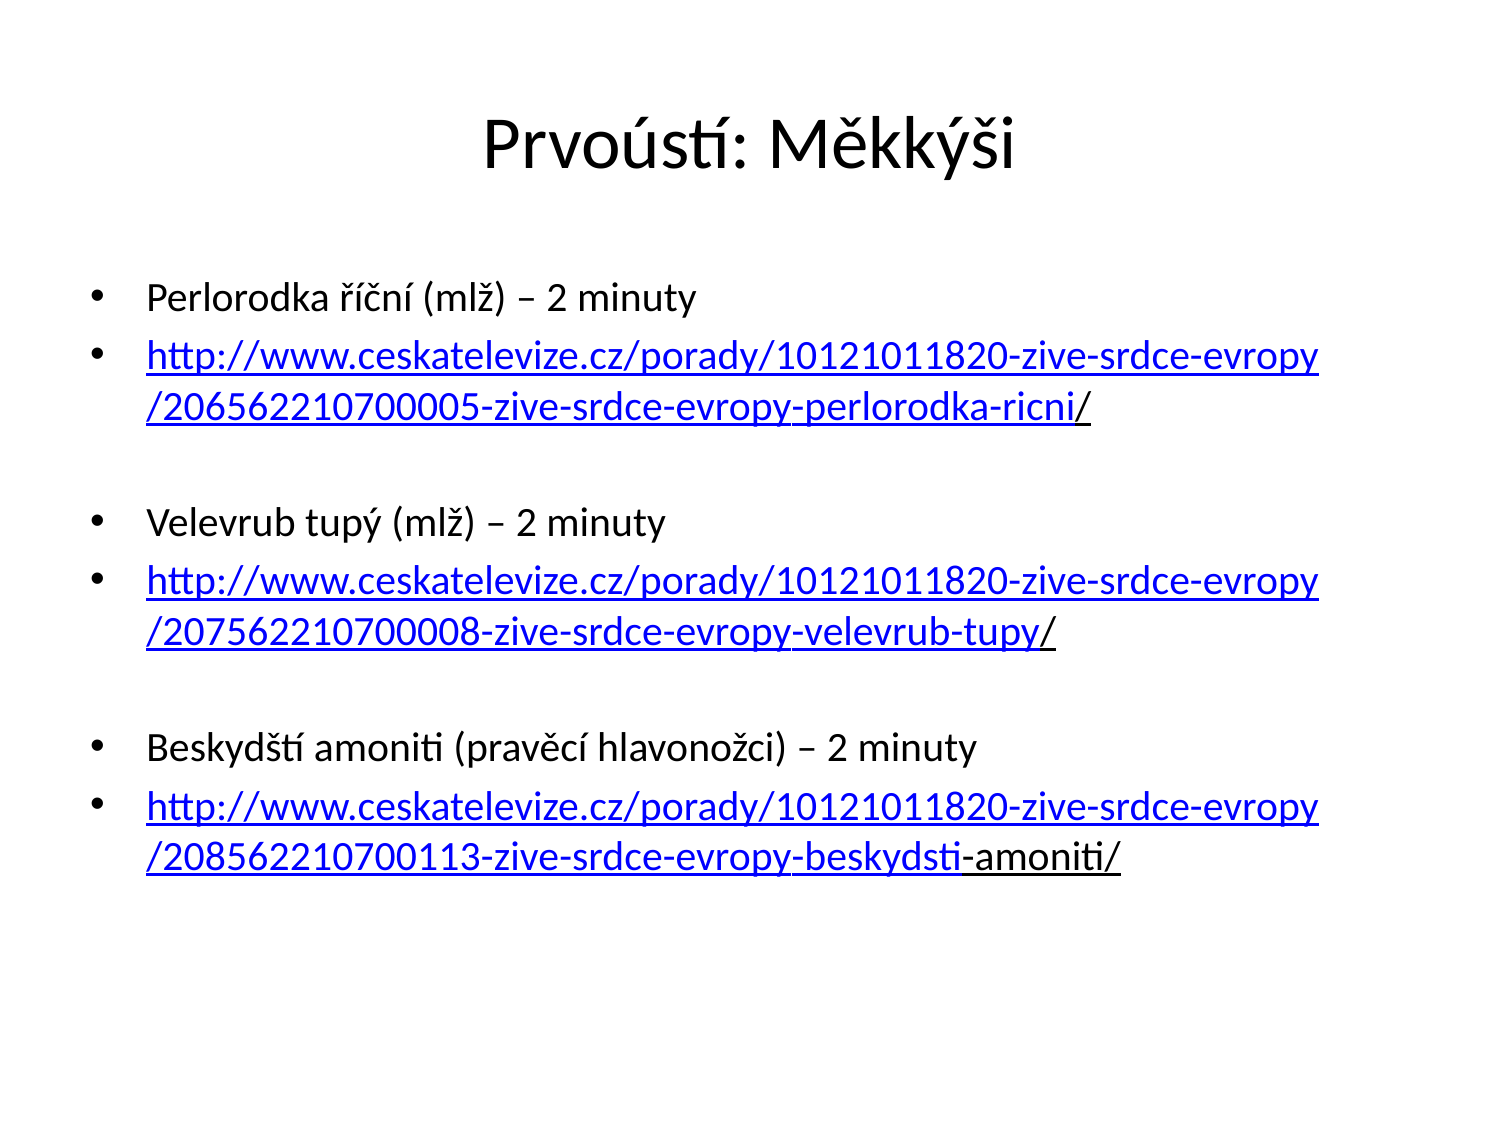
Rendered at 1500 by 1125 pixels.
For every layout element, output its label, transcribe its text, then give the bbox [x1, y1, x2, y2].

list Perlorodka říční (mlž) – 2 minuty http://www.ceskatelevize.cz/porady/10121011820-zive-srdce-evropy/206562210700005-zive-srdce-evropy-perlorodka-ricni/ Velevrub tupý (mlž) – 2 minuty http://www.ceskatelevize.cz/porady/10121011820-zive-srdce-evropy/207562210700008-zive-srdce-evropy-velevrub-tupy/ Beskydští amoniti (pravěcí hlavonožci) – 2 minuty http://www.ceskatelevize.cz/porady/10121011820-zive-srdce-evropy/208562210700113-zive-srdce-evropy-beskydsti-amoniti/ [75, 262, 1425, 1005]
title Prvoústí: Měkkýši [75, 45, 1425, 233]
